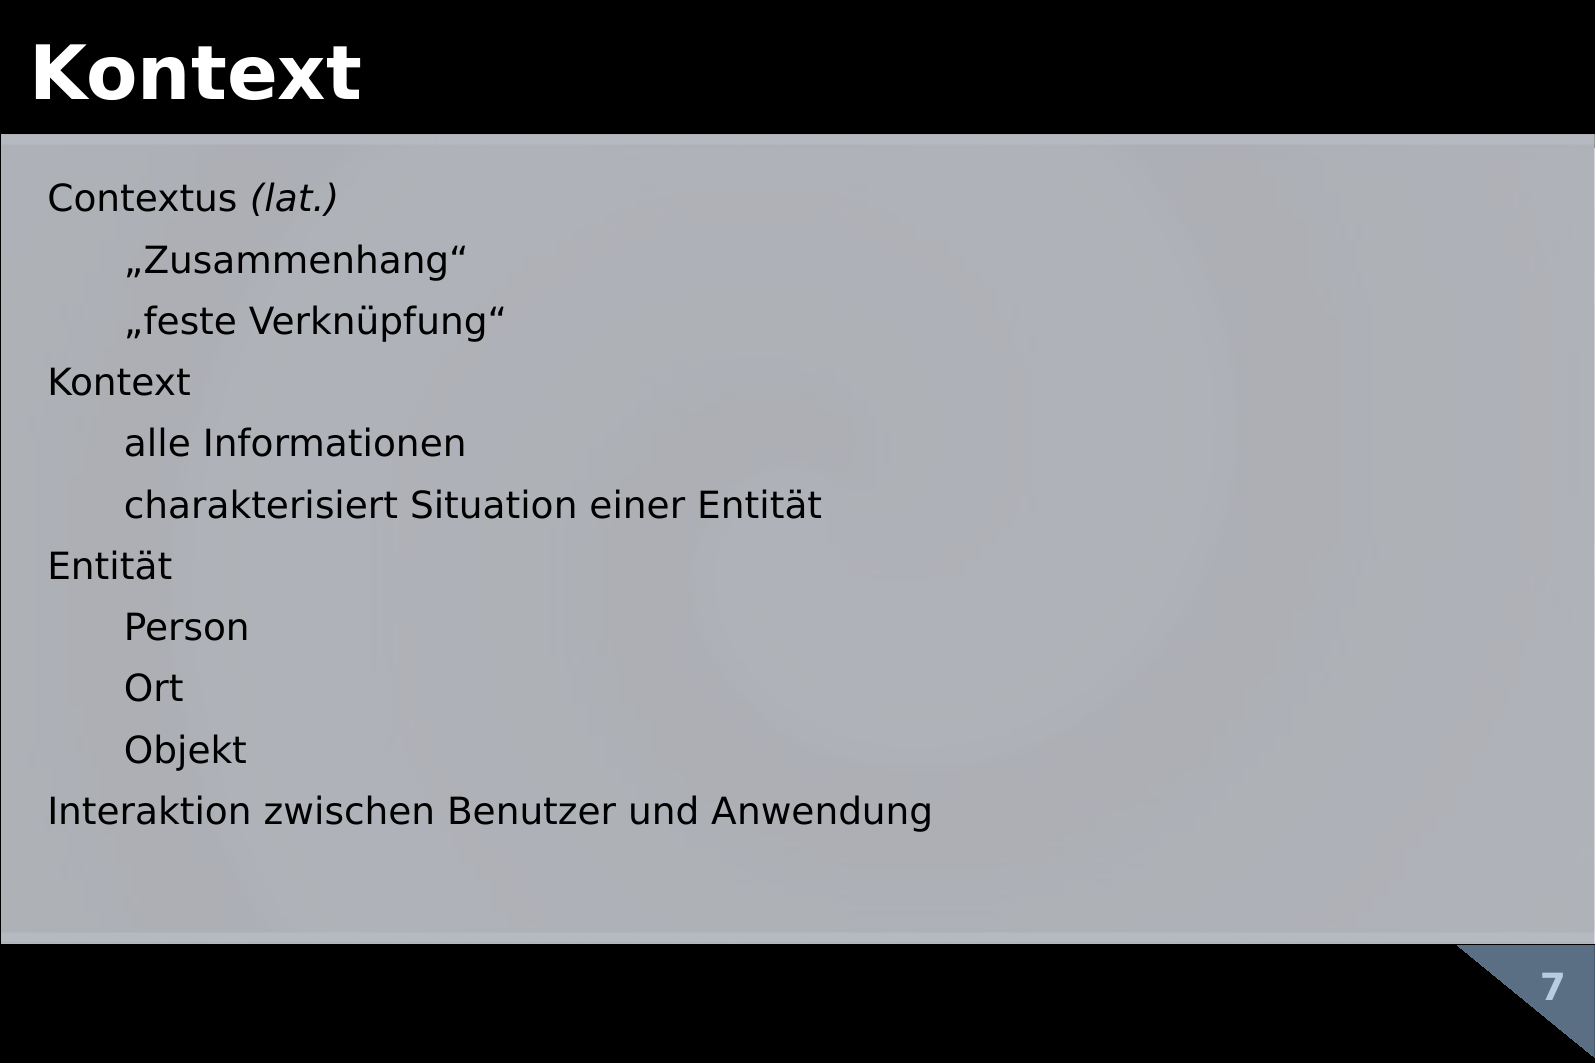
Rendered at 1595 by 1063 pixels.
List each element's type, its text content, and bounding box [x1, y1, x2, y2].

list Contextus (lat.) „Zusammenhang“ „feste Verknüpfung“ Kontext alle Informationen charakterisiert Situation einer Entität Entität Person Ort Objekt Interaktion zwischen Benutzer und Anwendung [29, 177, 1536, 901]
title Kontext [29, 30, 1465, 118]
